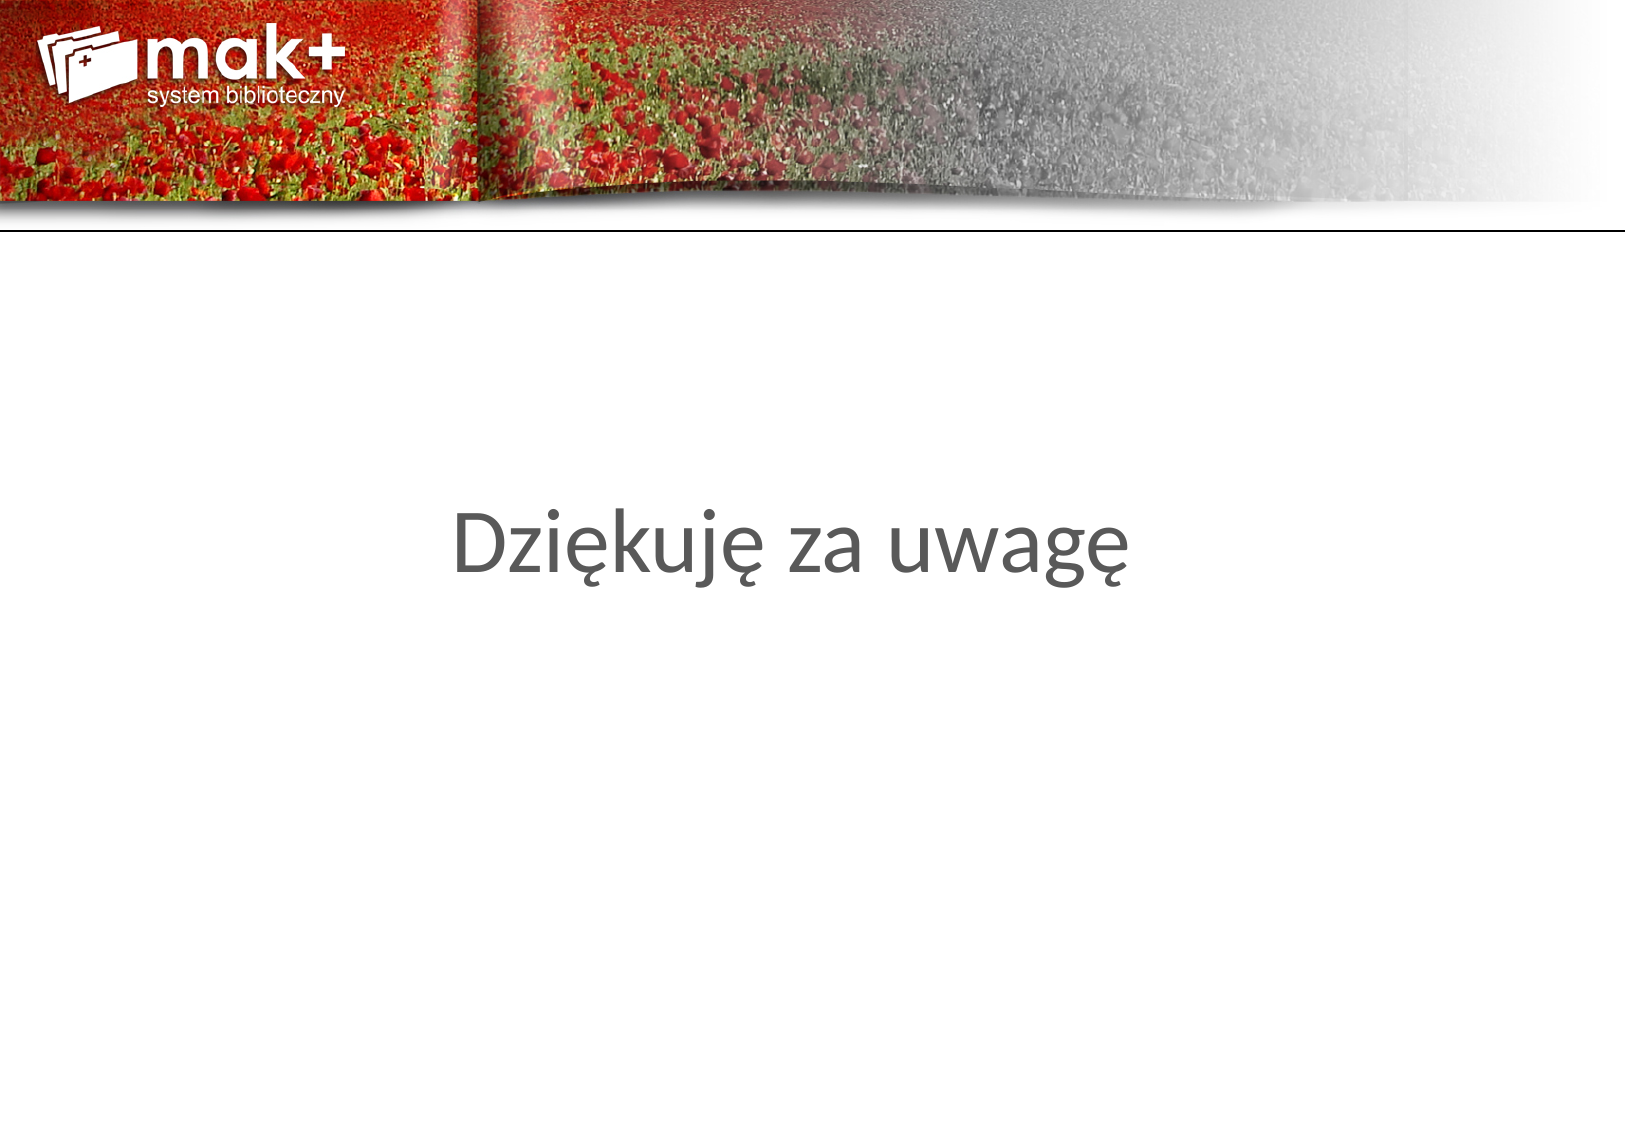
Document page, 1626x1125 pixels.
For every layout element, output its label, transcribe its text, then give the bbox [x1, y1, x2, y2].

picture [0, 0, 1625, 231]
text_box Dziękuję za uwagę [15, 496, 1569, 623]
